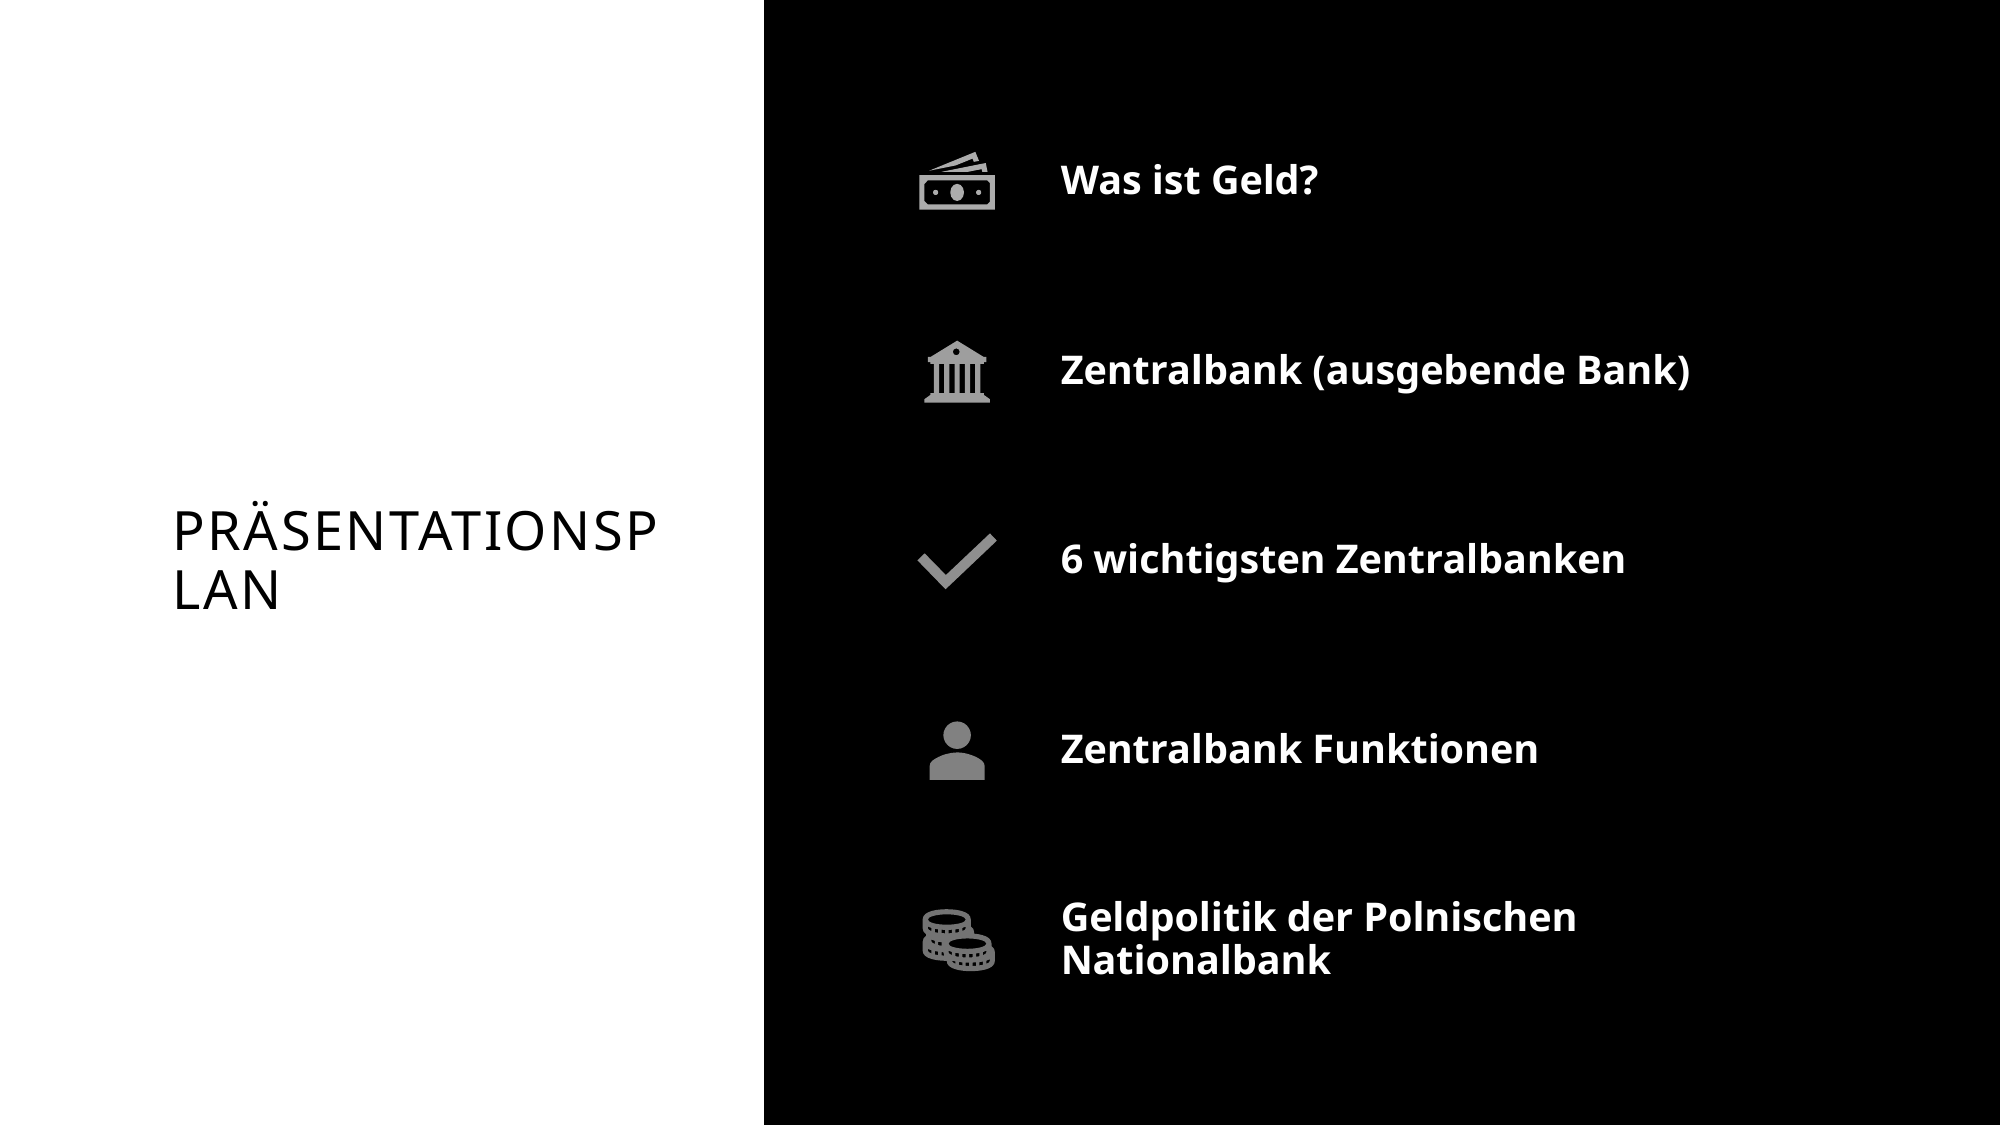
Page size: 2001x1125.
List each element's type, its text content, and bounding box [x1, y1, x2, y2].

text_box Geldpolitik der Polnischen Nationalbank [1044, 864, 1842, 1016]
text_box Was ist Geld? [1044, 106, 1842, 258]
text_box Zentralbank Funktionen [1044, 674, 1842, 827]
text_box 6 wichtigsten Zentralbanken [1044, 485, 1842, 637]
title Präsentationsplan [157, 105, 685, 1020]
text_box Zentralbank (ausgebende Bank) [1044, 295, 1842, 448]
text_box [0, 0, 2000, 1125]
